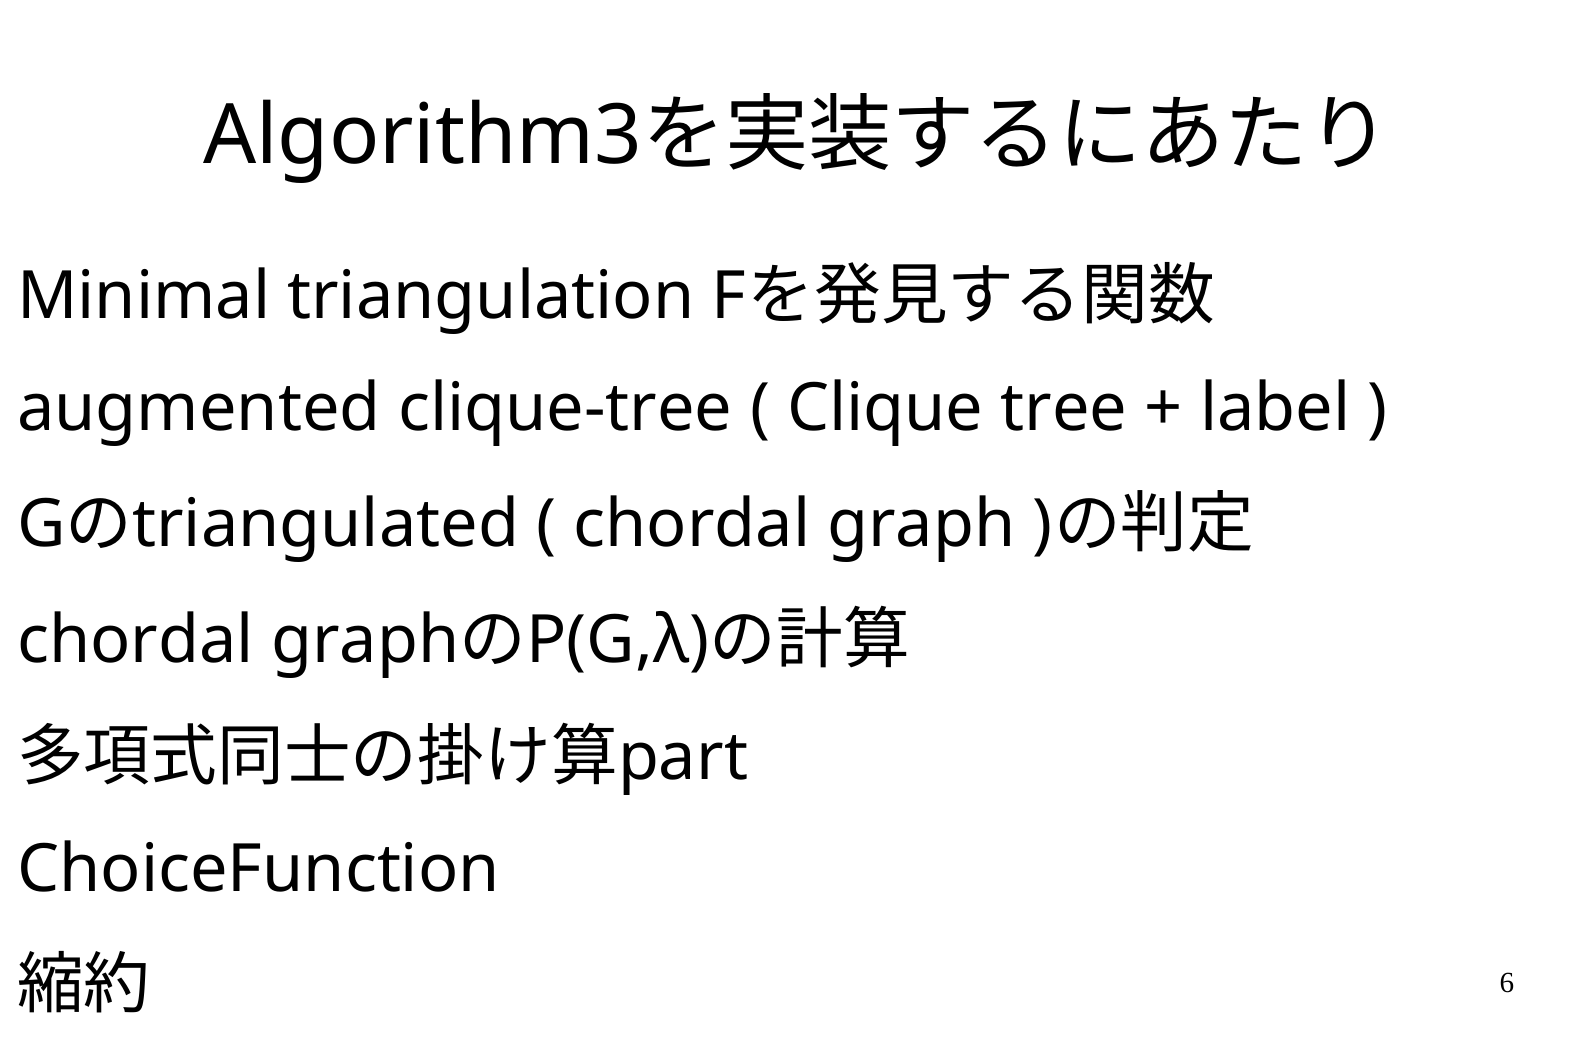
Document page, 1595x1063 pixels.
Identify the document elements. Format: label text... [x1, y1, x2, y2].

text_box <番号> [1143, 968, 1515, 1042]
text_box Minimal triangulation Fを発見する関数 augmented clique-tree ( Clique tree + label )‏ Gのtriangulated ( chordal graph )の判定 chordal graphのP(G,λ)の計算 多項式同士の掛け算part ChoiceFunction 縮約 [0, 248, 1595, 951]
text_box Algorithm3を実装するにあたり [79, 42, 1515, 221]
